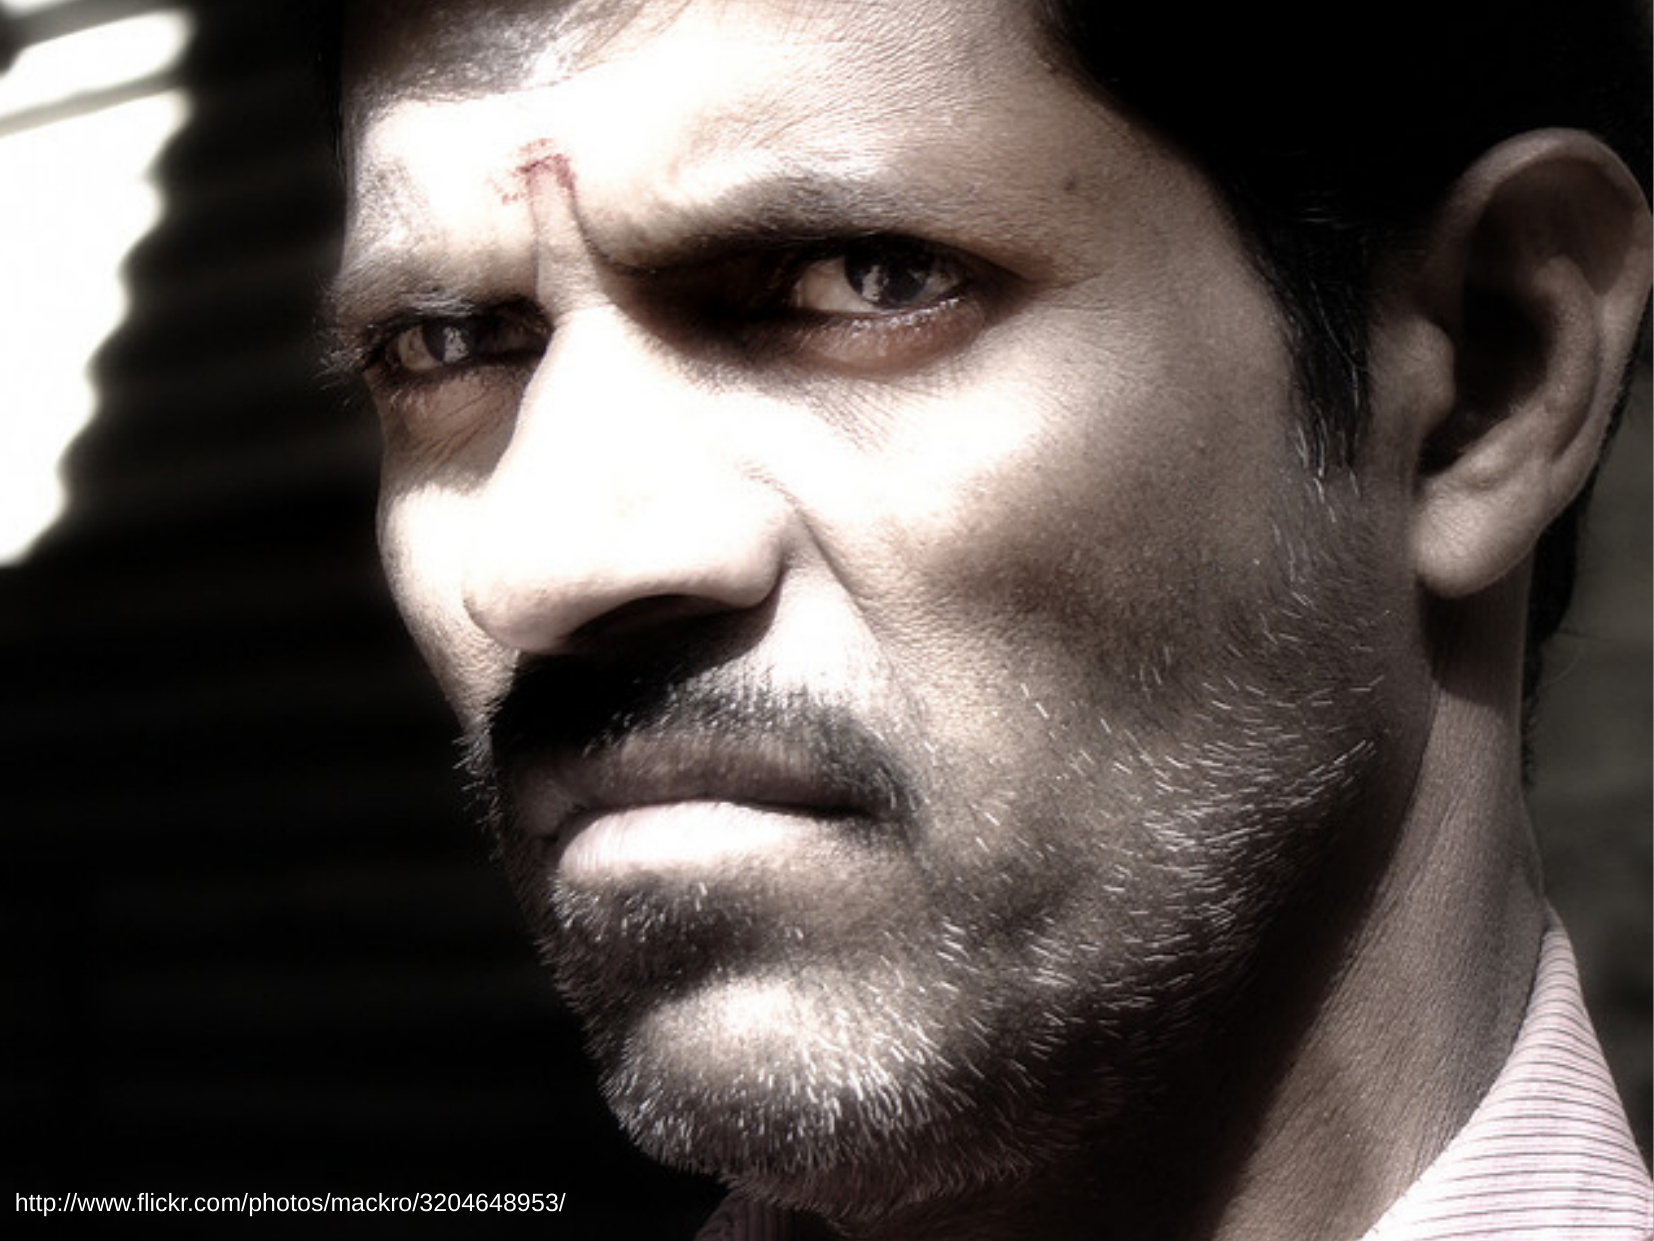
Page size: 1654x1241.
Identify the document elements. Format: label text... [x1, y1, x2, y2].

text_box http://www.flickr.com/photos/mackro/3204648953/ [0, 1181, 582, 1224]
picture [0, 0, 1654, 1241]
